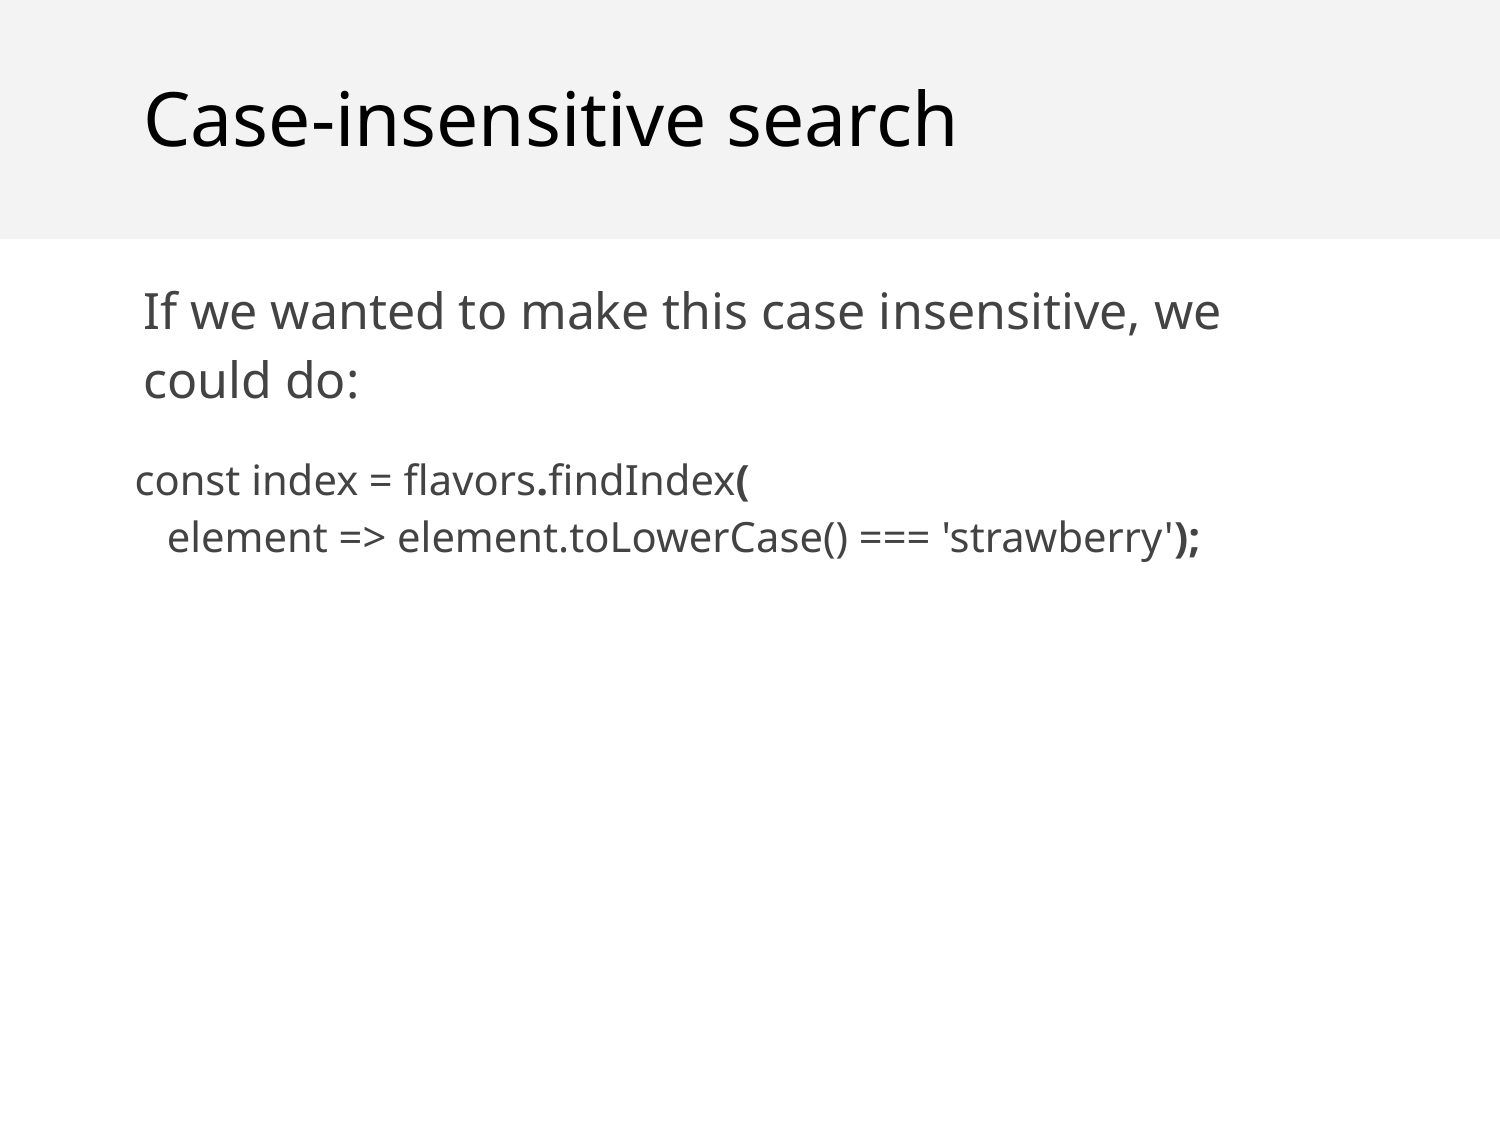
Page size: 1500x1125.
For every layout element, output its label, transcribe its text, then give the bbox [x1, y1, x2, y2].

text_box const index = flavors.findIndex( element => element.toLowerCase() === 'strawberry'); [119, 430, 1463, 732]
title Case-insensitive search [128, 56, 1372, 183]
list If we wanted to make this case insensitive, we could do: [128, 255, 1372, 430]
